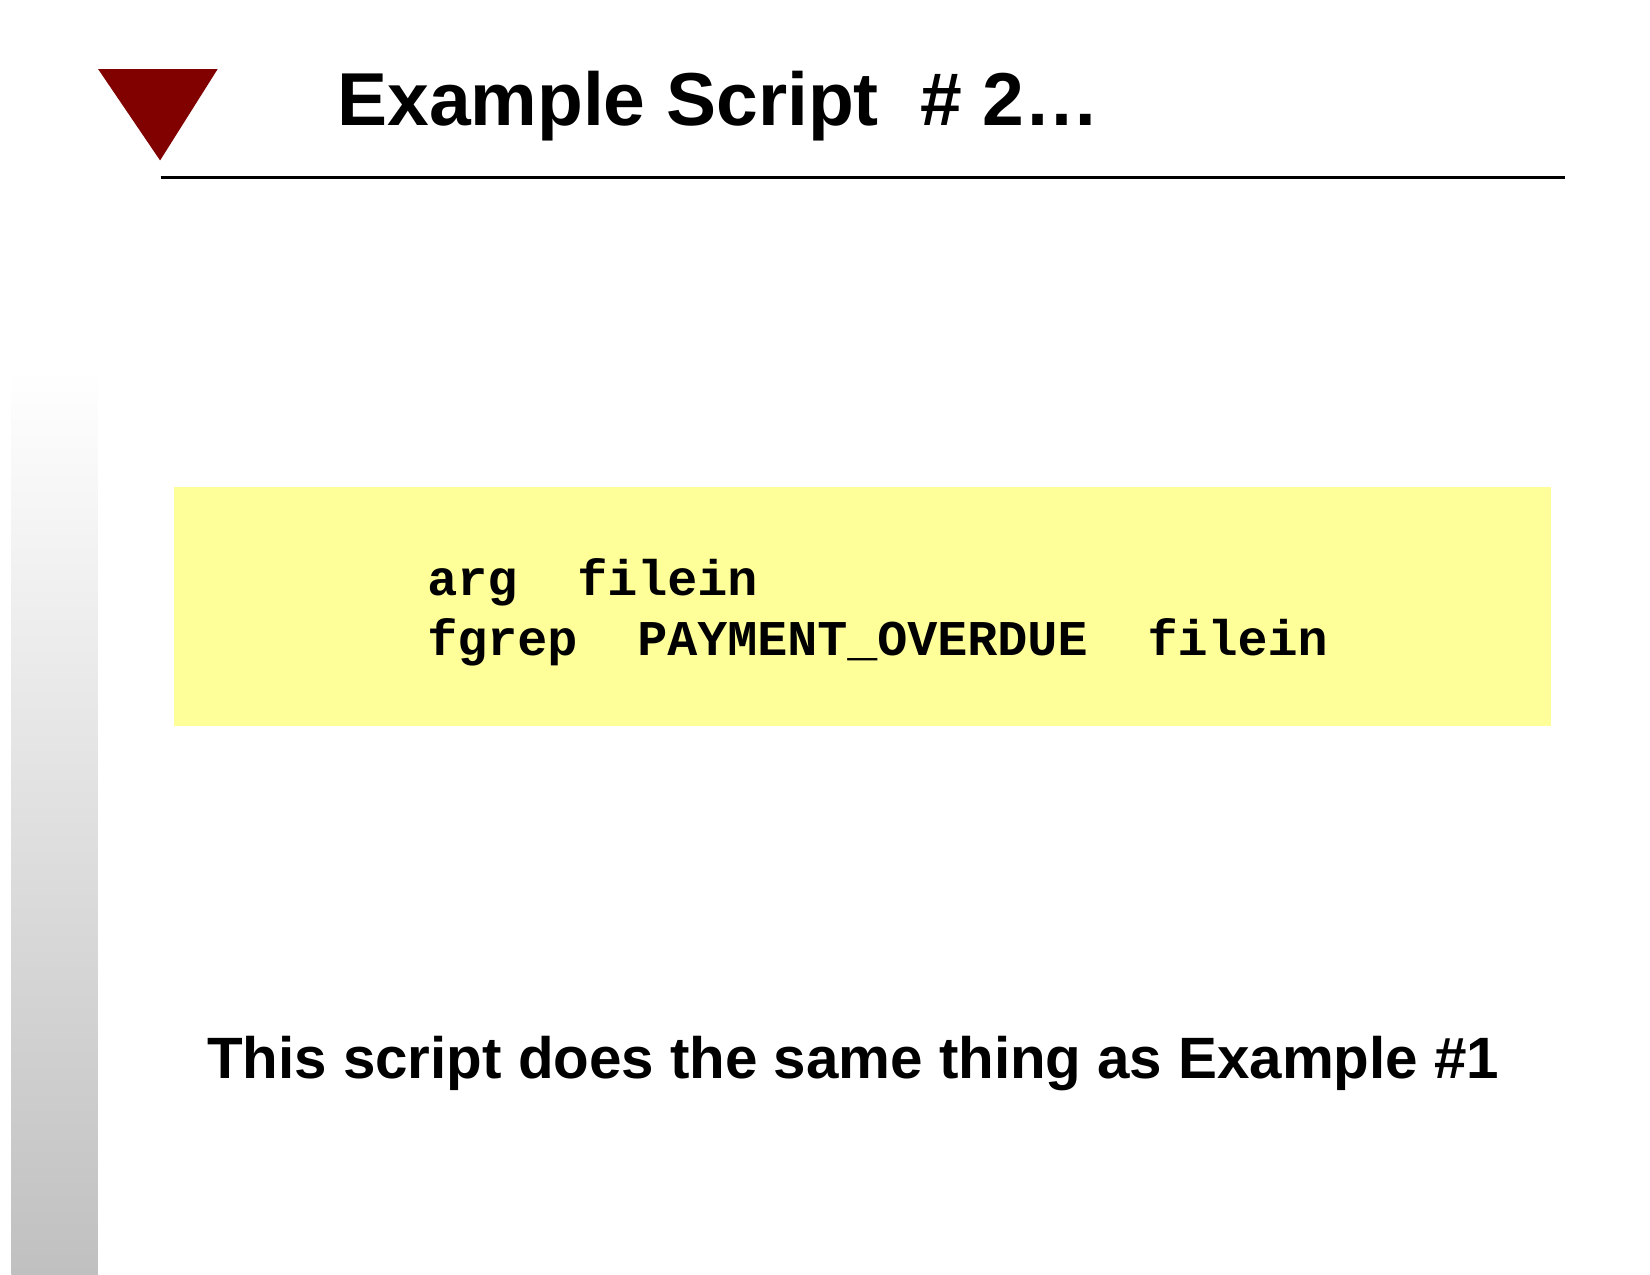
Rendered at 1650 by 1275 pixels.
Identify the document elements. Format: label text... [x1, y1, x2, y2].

text_box [11, 370, 99, 1275]
text_box [98, 69, 218, 161]
text_box Example Script # 2… [337, 49, 1288, 150]
text_box [174, 487, 1551, 726]
text_box arg filein fgrep PAYMENT_OVERDUE filein [412, 537, 1388, 673]
text_box This script does the same thing as Example #1 [175, 1012, 1516, 1098]
